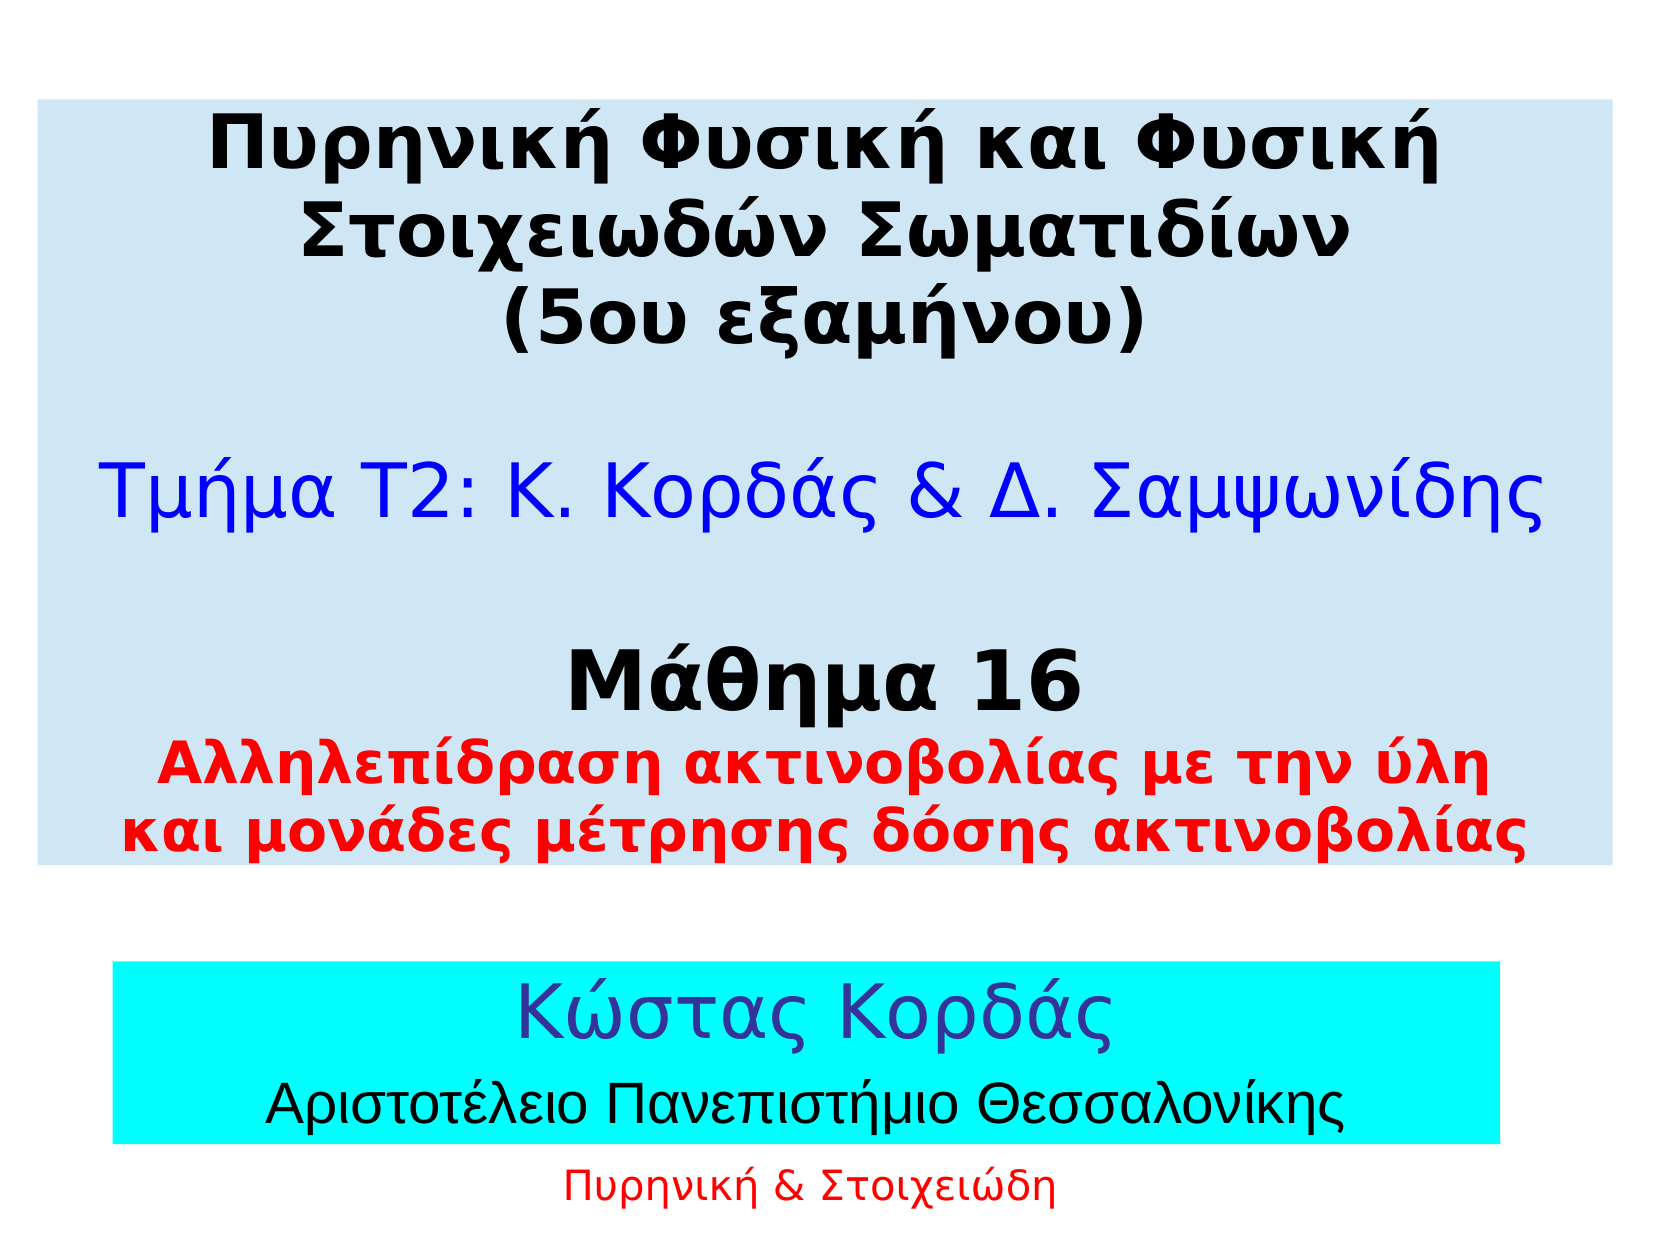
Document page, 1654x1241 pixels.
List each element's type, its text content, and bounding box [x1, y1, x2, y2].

text_box Κώστας Κορδάς Αριστοτέλειο Πανεπιστήμιο Θεσσαλονίκης [112, 961, 1501, 1145]
title Πυρηνική Φυσική και Φυσική Στοιχειωδών Σωματιδίων (5ου εξαμήνου) Τμήμα T2: Κ. Κορδάς & Δ. Σαμψωνίδης Μάθημα 16 Αλληλεπίδραση ακτινοβολίας με την ύλη και μονάδες μέτρησης δόσης ακτινοβολίας [37, 99, 1613, 866]
text_box Πυρηνική & Στοιχειώδη [547, 1154, 1077, 1219]
